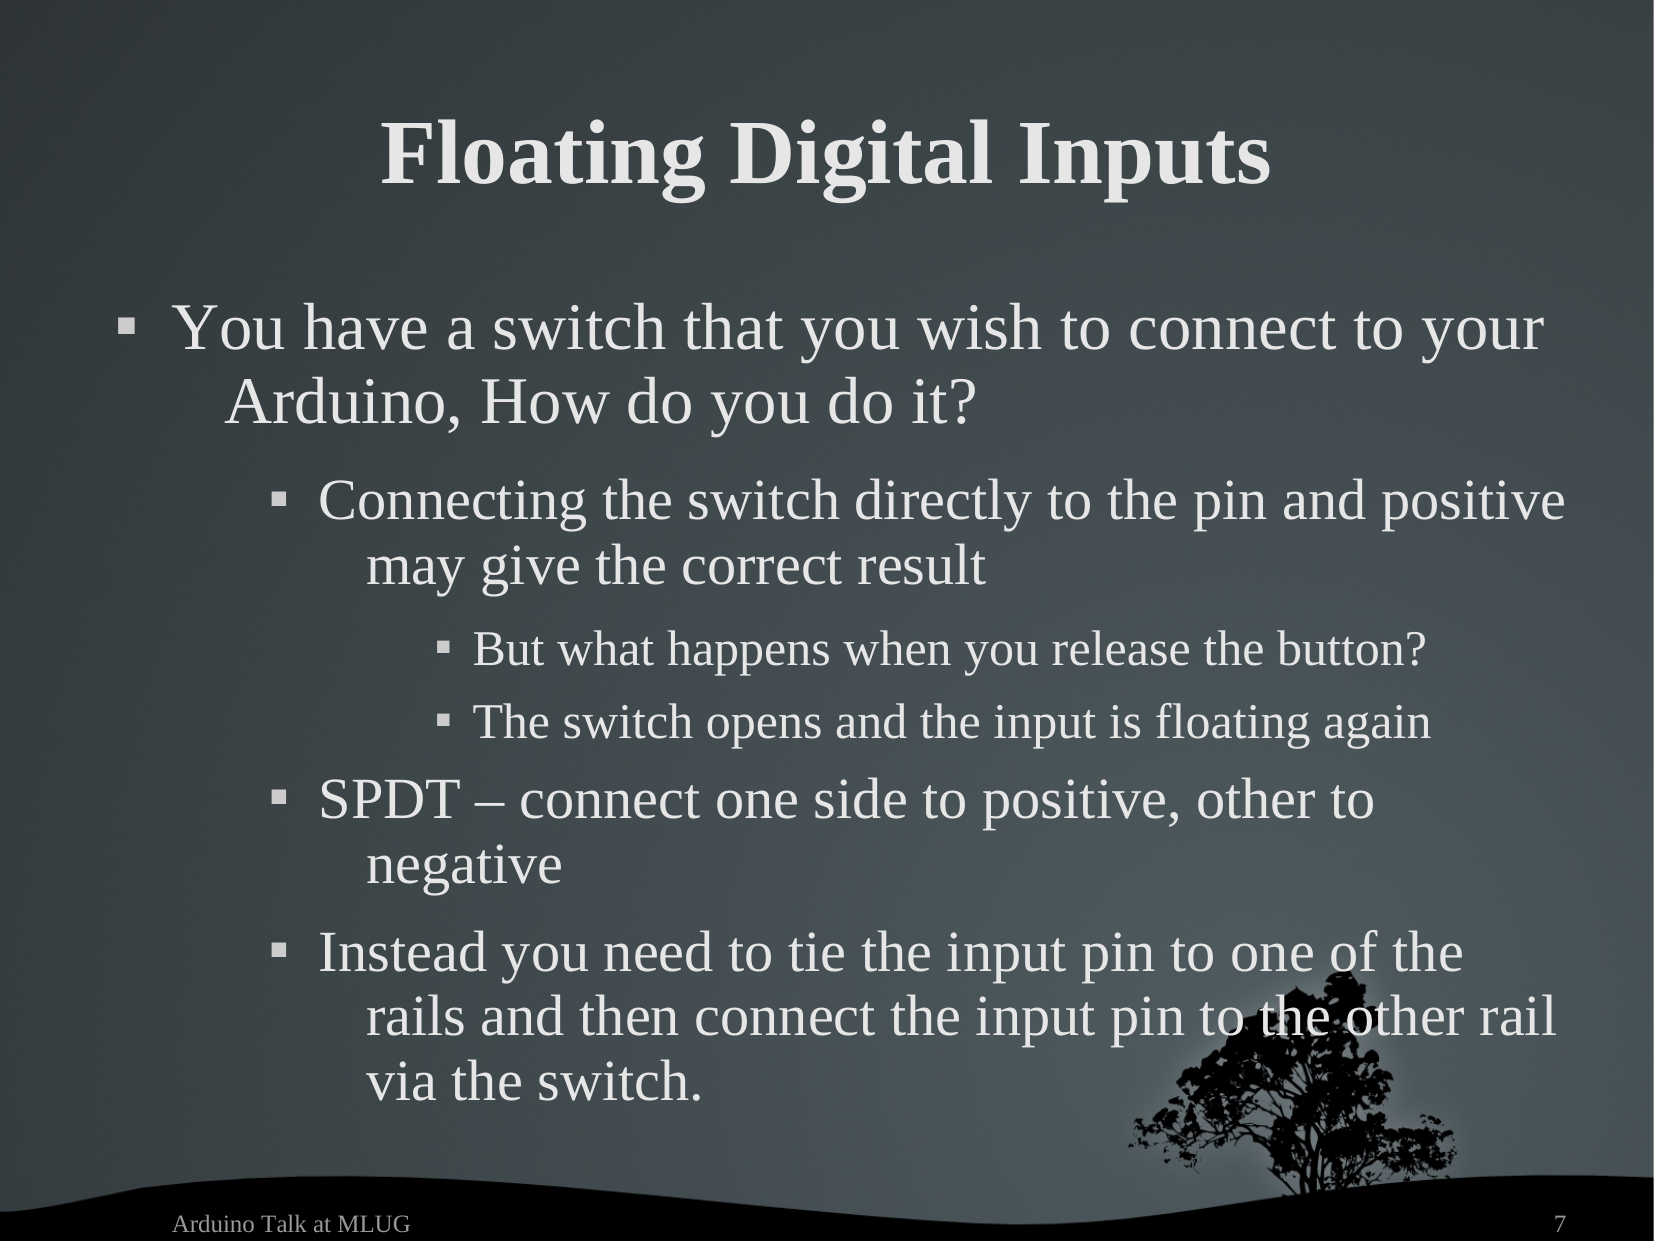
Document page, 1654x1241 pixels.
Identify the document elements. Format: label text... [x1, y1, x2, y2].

list You have a switch that you wish to connect to your Arduino, How do you do it? Connecting the switch directly to the pin and positive may give the correct result But what happens when you release the button? The switch opens and the input is floating again SPDT – connect one side to positive, other to negative Instead you need to tie the input pin to one of the rails and then connect the input pin to the other rail via the switch. [82, 290, 1571, 1179]
picture [0, 0, 1654, 1241]
title Floating Digital Inputs [82, 49, 1571, 257]
